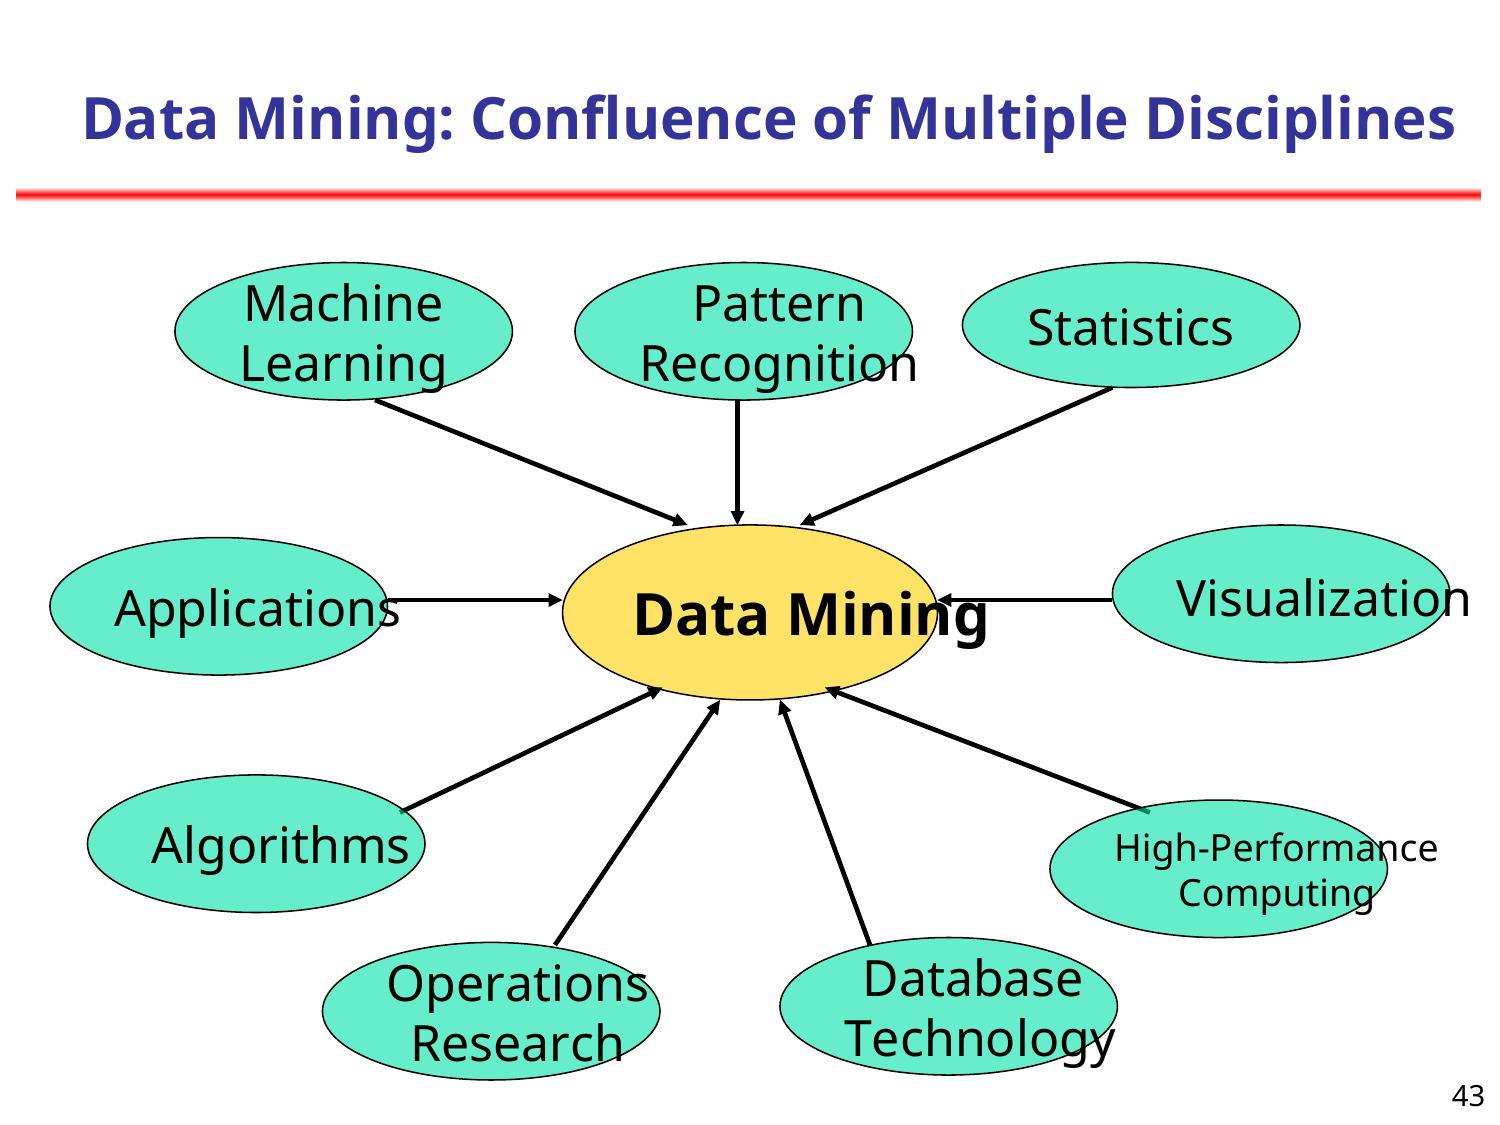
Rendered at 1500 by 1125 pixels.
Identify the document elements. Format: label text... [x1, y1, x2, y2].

text_box Machine Learning [174, 262, 513, 401]
text_box Visualization [1112, 525, 1450, 663]
text_box Pattern Recognition [574, 262, 913, 401]
text_box <number> [1187, 1050, 1500, 1125]
text_box Operations Research [322, 942, 661, 1081]
text_box Algorithms [87, 774, 426, 913]
text_box Statistics [962, 262, 1300, 388]
text_box Database Technology [779, 937, 1118, 1076]
text_box Data Mining [562, 524, 938, 700]
text_box High-Performance Computing [1049, 800, 1388, 938]
title Data Mining: Confluence of Multiple Disciplines [62, 29, 1475, 196]
text_box Applications [49, 537, 387, 676]
